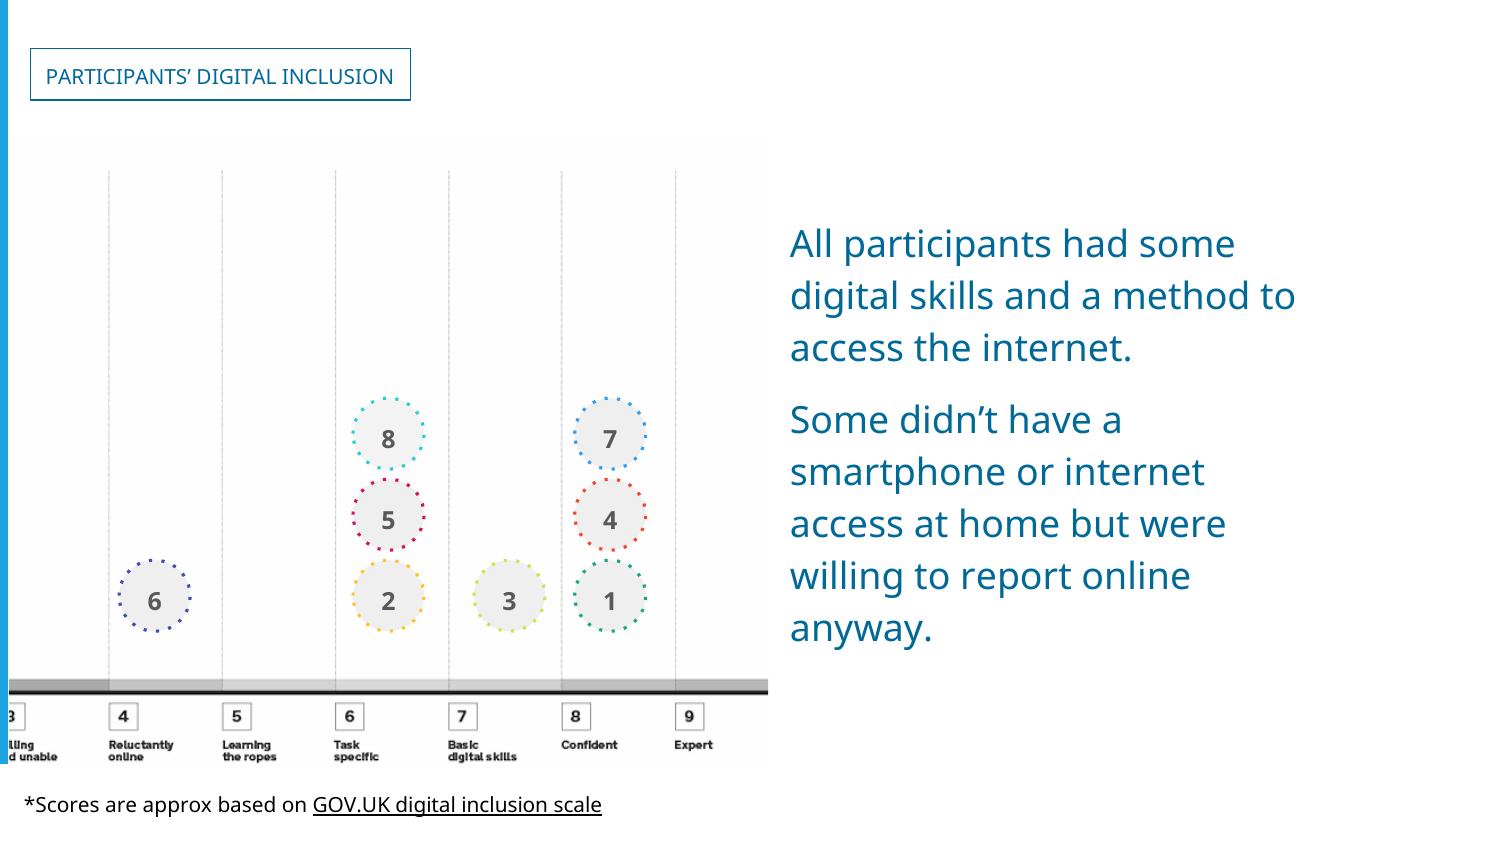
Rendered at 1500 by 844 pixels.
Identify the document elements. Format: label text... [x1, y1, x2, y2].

text_box 1 [574, 560, 646, 632]
text_box 6 [119, 560, 191, 632]
picture [8, 134, 769, 769]
text_box 8 [353, 398, 425, 470]
text_box PARTICIPANTS’ DIGITAL INCLUSION [30, 48, 411, 101]
text_box *Scores are approx based on GOV.UK digital inclusion scale [8, 776, 789, 844]
text_box 4 [574, 479, 646, 551]
text_box 5 [353, 479, 425, 551]
text_box 3 [473, 560, 545, 632]
text_box 7 [574, 398, 646, 470]
text_box 2 [353, 560, 425, 632]
text_box All participants had some digital skills and a method to access the internet. Some didn’t have a smartphone or internet access at home but were willing to report online anyway. [775, 198, 1335, 713]
